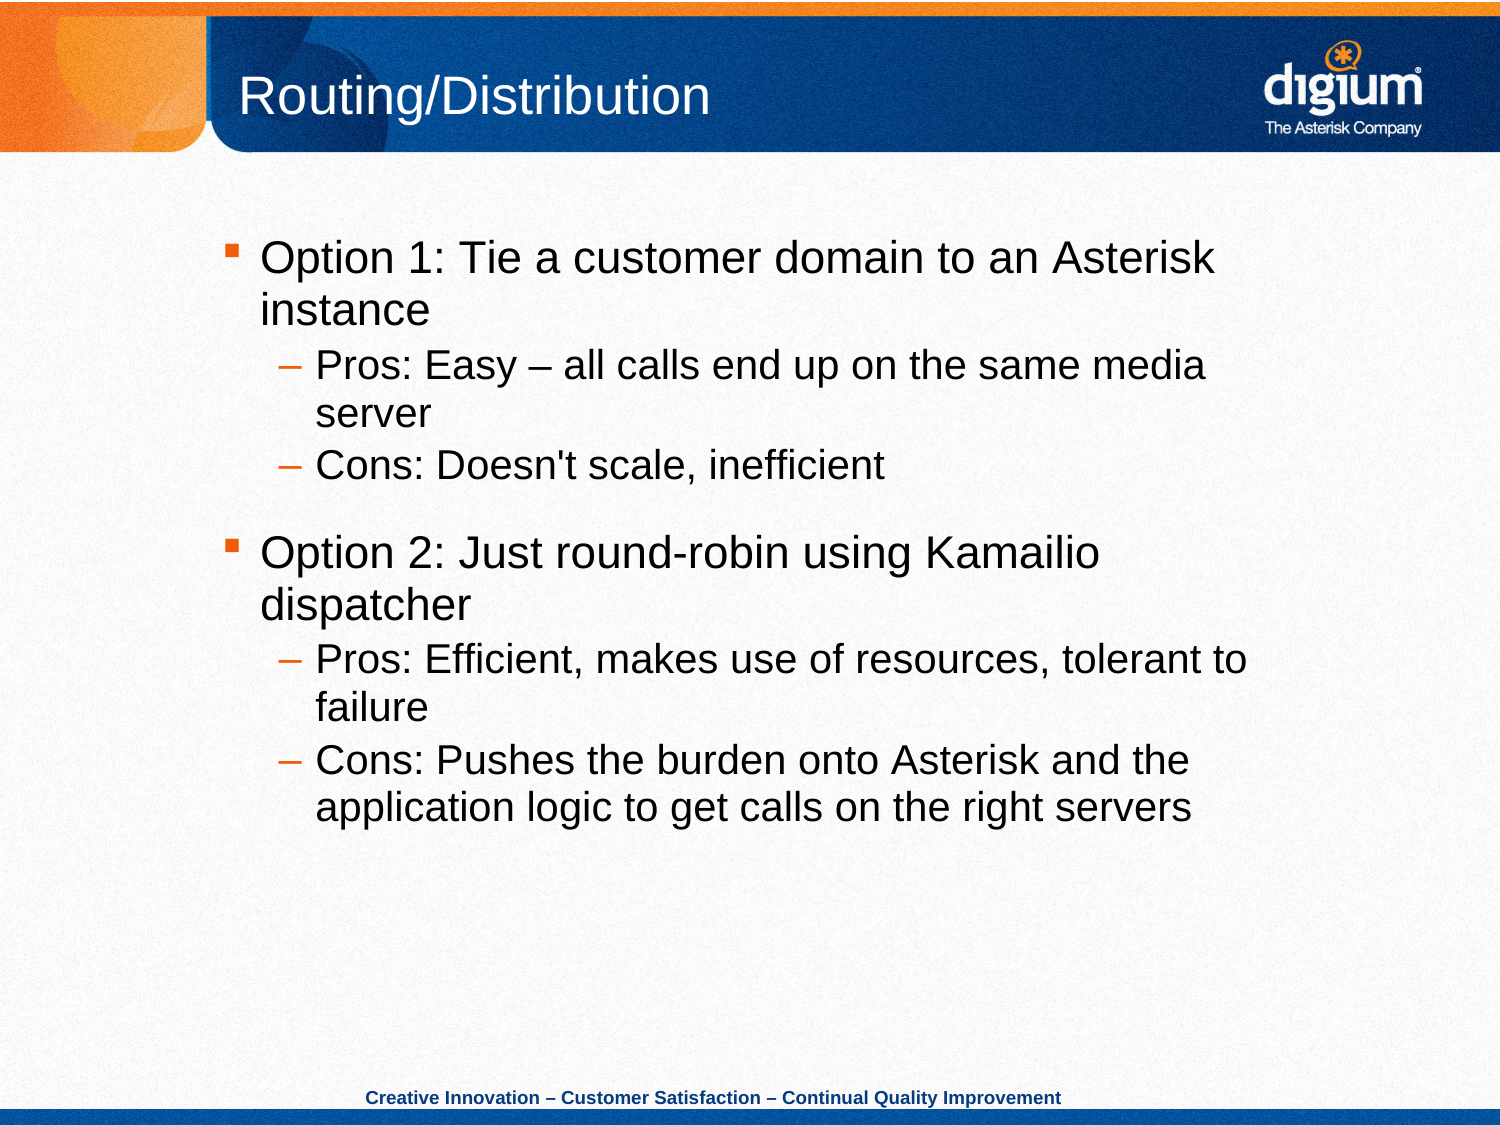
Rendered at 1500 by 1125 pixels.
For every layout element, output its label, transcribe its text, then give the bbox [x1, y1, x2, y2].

title Routing/Distribution [238, 27, 1243, 127]
picture [0, 2, 1500, 1125]
list Option 1: Tie a customer domain to an Asterisk instance Pros: Easy – all calls end up on the same media server Cons: Doesn't scale, inefficient Option 2: Just round-robin using Kamailio dispatcher Pros: Efficient, makes use of resources, tolerant to failure Cons: Pushes the burden onto Asterisk and the application logic to get calls on the right servers [206, 224, 1301, 877]
